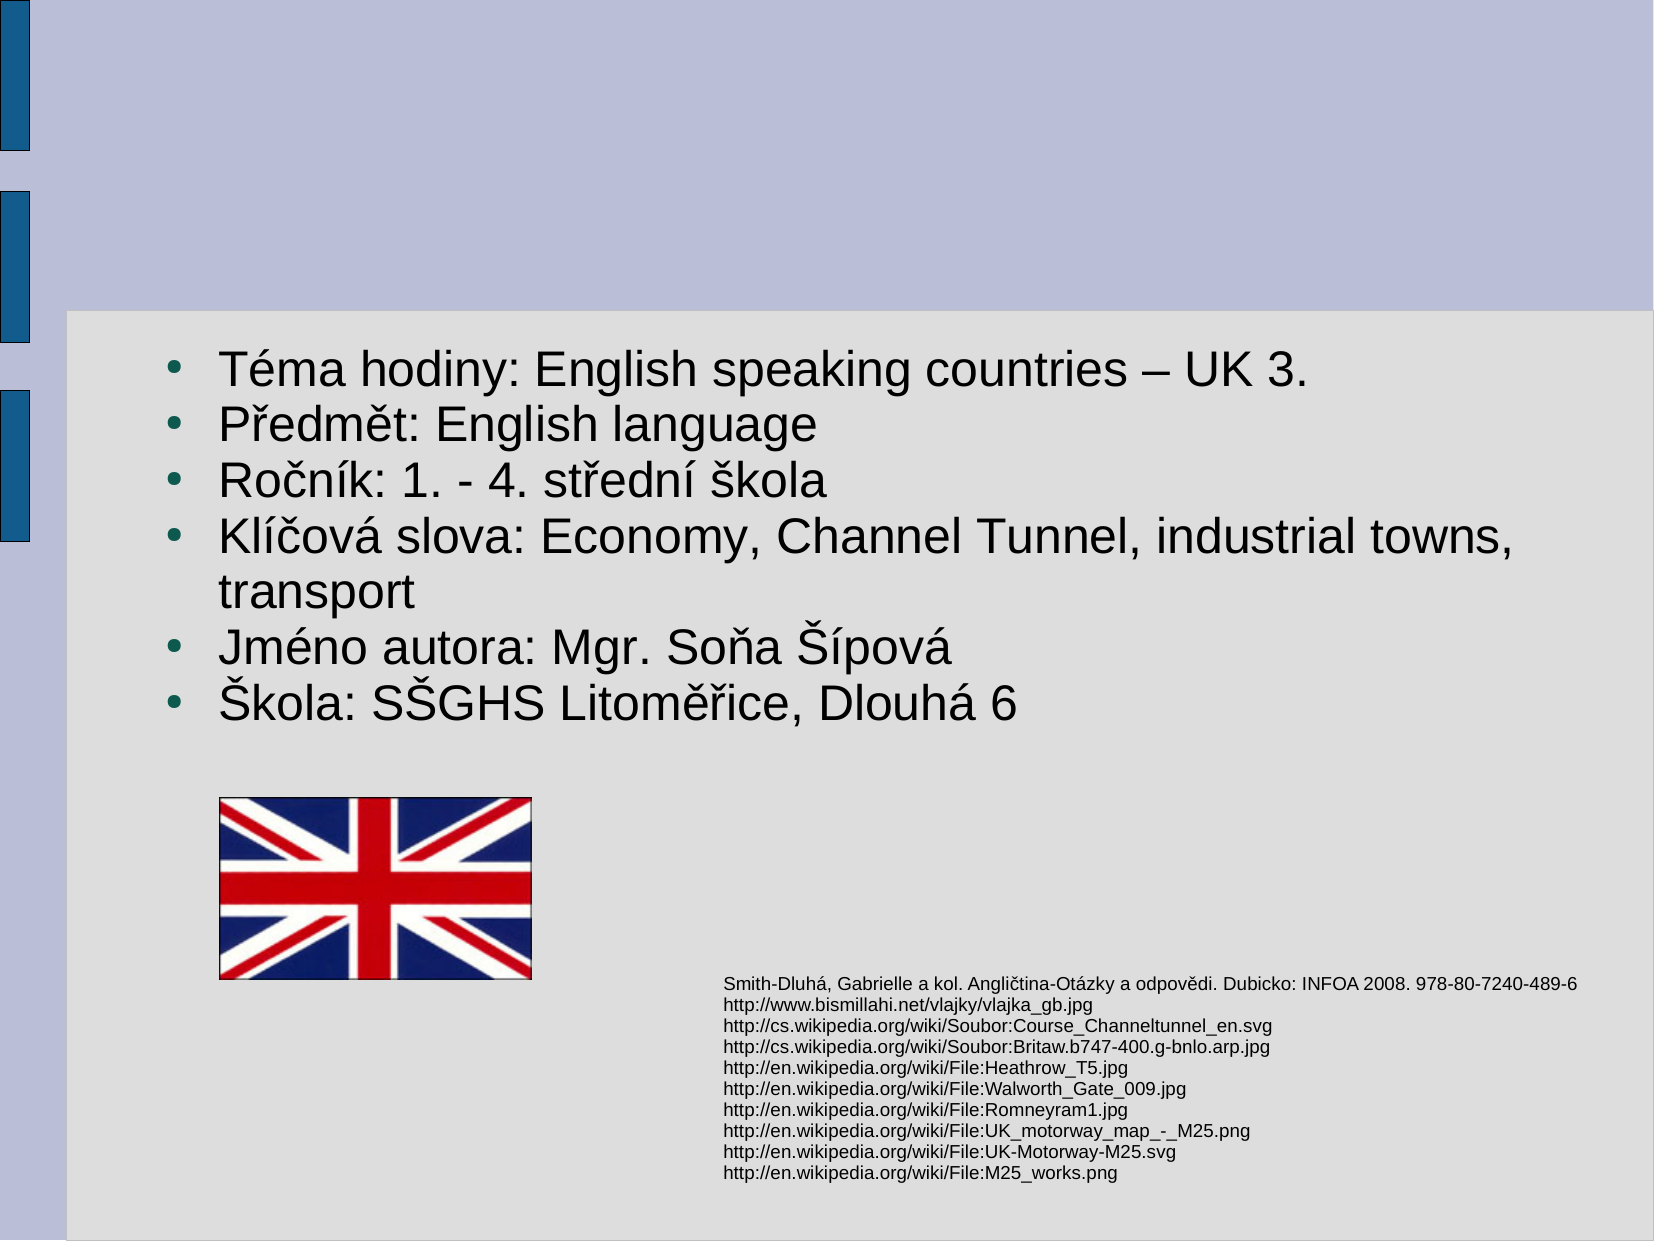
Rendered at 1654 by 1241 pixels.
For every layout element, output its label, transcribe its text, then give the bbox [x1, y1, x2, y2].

text_box Smith-Dluhá, Gabrielle a kol. Angličtina-Otázky a odpovědi. Dubicko: INFOA 2008. 978-80-7240-489-6 http://www.bismillahi.net/vlajky/vlajka_gb.jpg http://cs.wikipedia.org/wiki/Soubor:Course_Channeltunnel_en.svg http://cs.wikipedia.org/wiki/Soubor:Britaw.b747-400.g-bnlo.arp.jpg http://en.wikipedia.org/wiki/File:Heathrow_T5.jpg http://en.wikipedia.org/wiki/File:Walworth_Gate_009.jpg http://en.wikipedia.org/wiki/File:Romneyram1.jpg http://en.wikipedia.org/wiki/File:UK_motorway_map_-_M25.png http://en.wikipedia.org/wiki/File:UK-Motorway-M25.svg http://en.wikipedia.org/wiki/File:M25_works.png [708, 944, 1614, 1189]
list Téma hodiny: English speaking countries – UK 3. Předmět: English language Ročník: 1. - 4. střední škola Klíčová slova: Economy, Channel Tunnel, industrial towns, transport Jméno autora: Mgr. Soňa Šípová Škola: SŠGHS Litoměřice, Dlouhá 6 [147, 340, 1560, 1123]
picture [219, 797, 532, 981]
